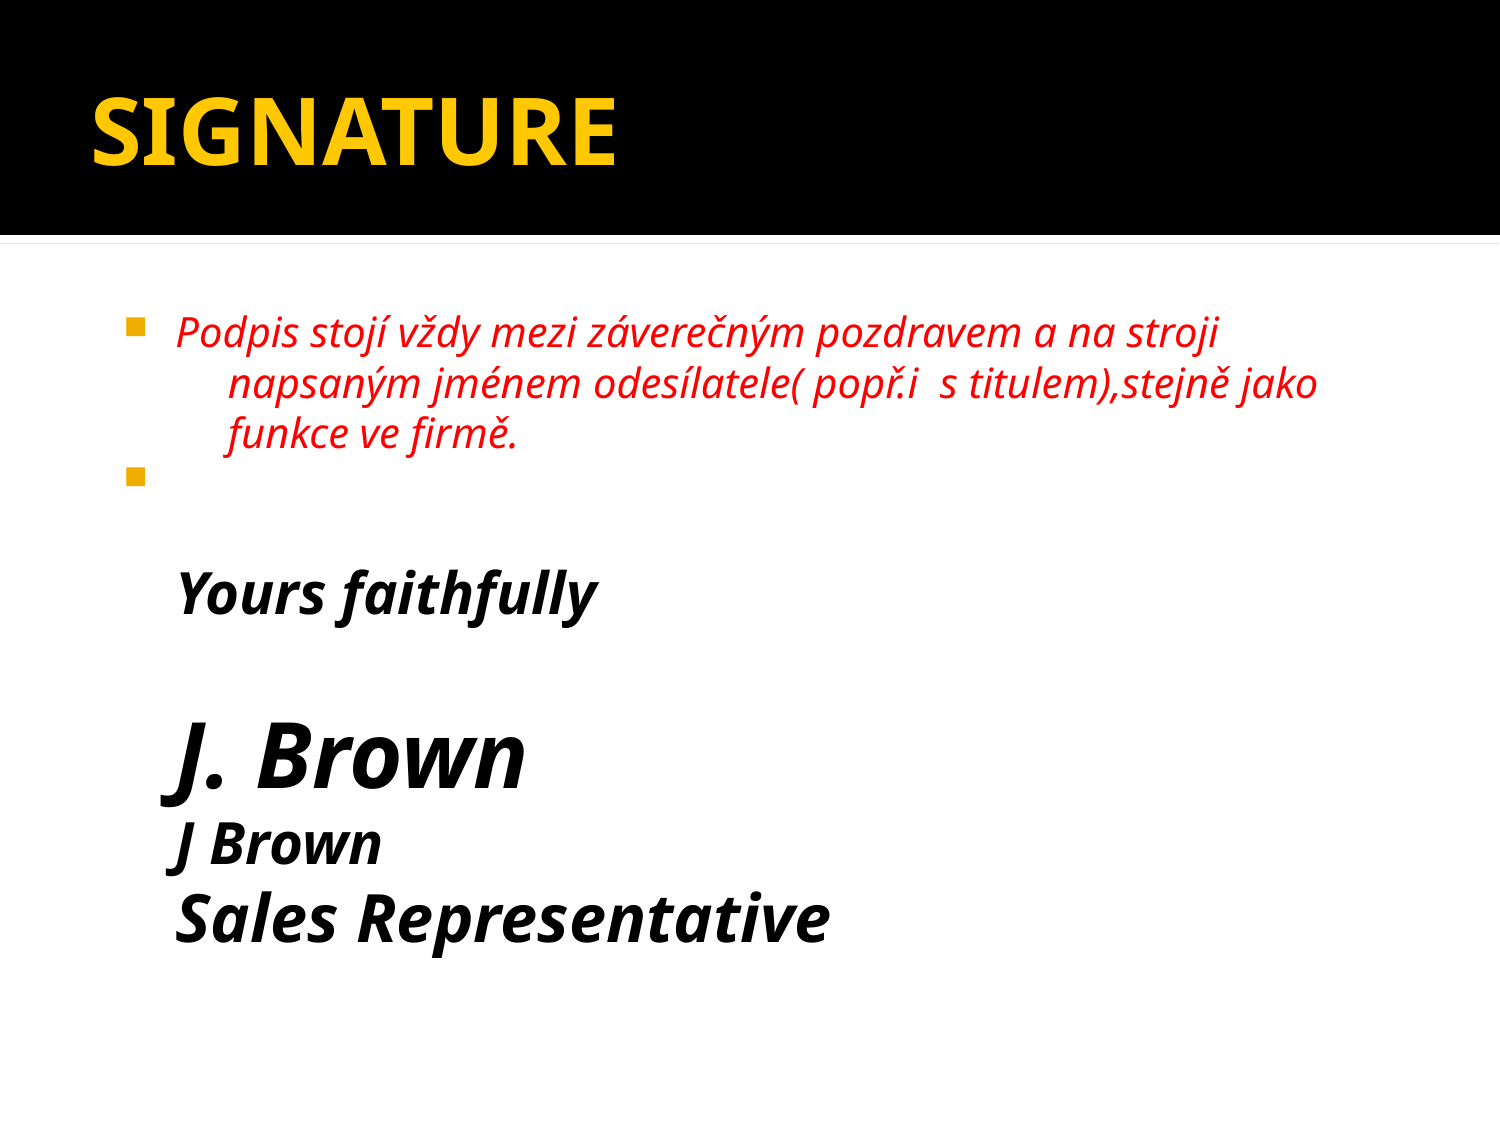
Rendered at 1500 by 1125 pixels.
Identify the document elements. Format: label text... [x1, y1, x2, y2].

list Podpis stojí vždy mezi záverečným pozdravem a na stroji napsaným jménem odesílatele( popř.i s titulem),stejně jako funkce ve firmě. Yours faithfully J. Brown J Brown Sales Representative [75, 291, 1426, 1051]
title SIGNATURE [75, 25, 1426, 232]
